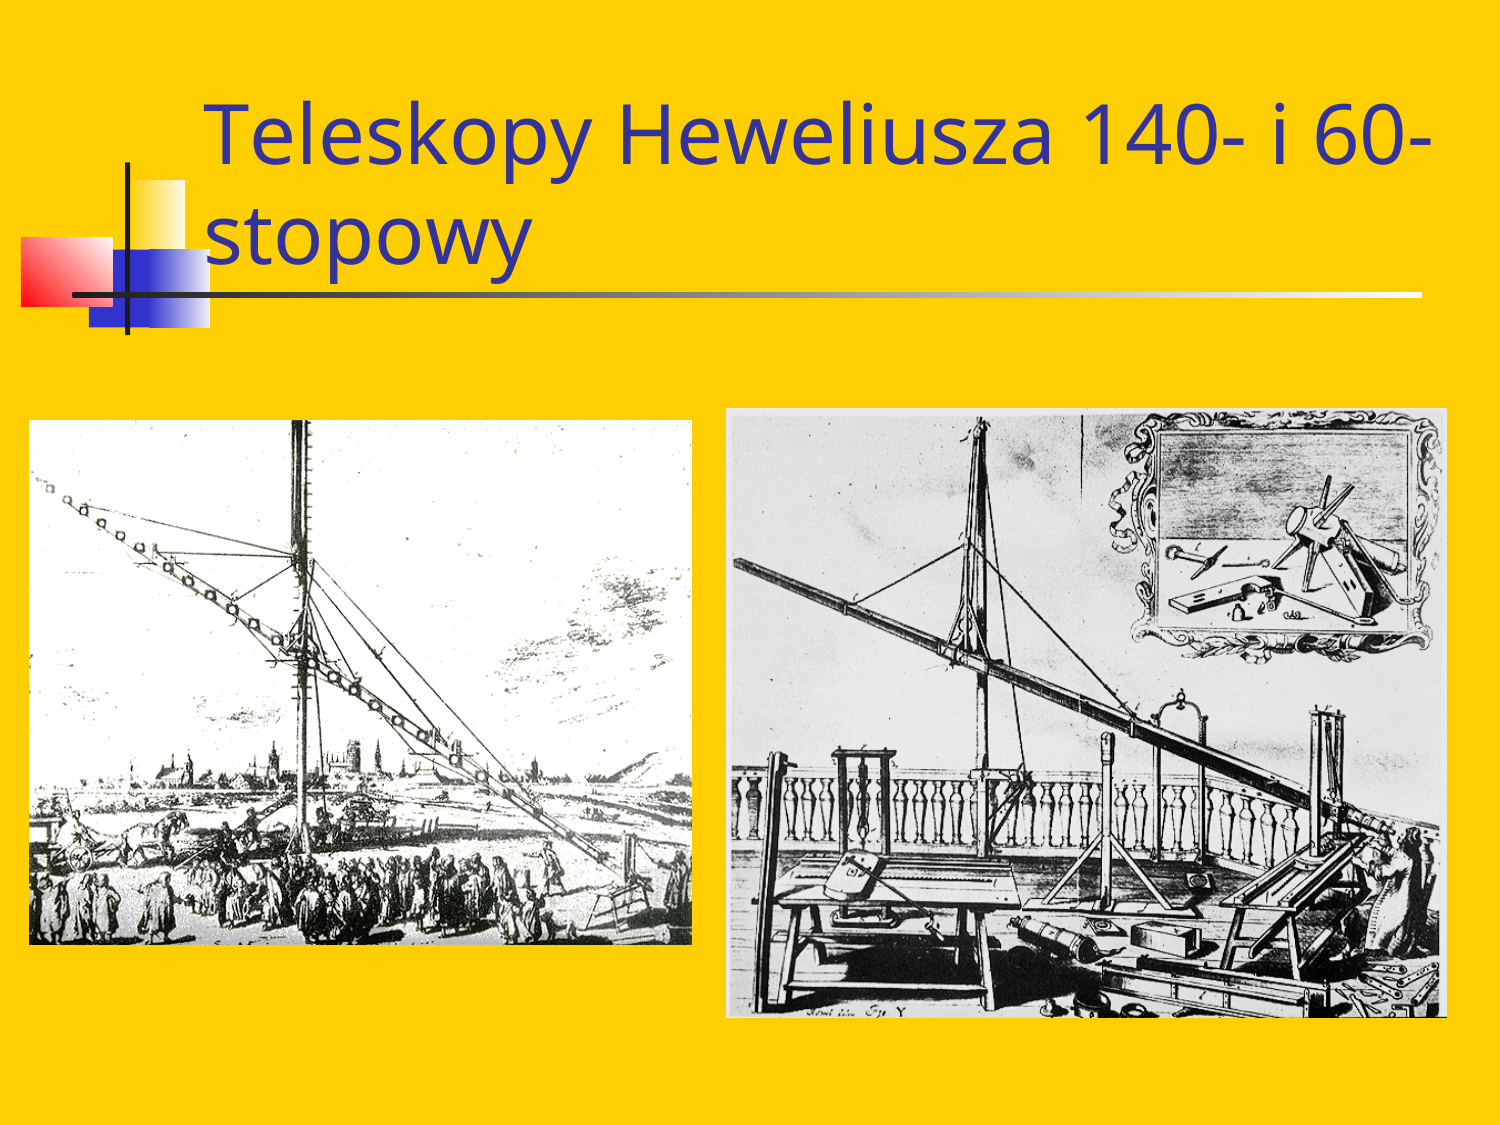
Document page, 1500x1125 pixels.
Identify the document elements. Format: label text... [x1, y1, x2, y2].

title Teleskopy Heweliusza 140- i 60-stopowy [188, 73, 1468, 289]
picture [29, 420, 692, 945]
picture [726, 408, 1447, 1018]
